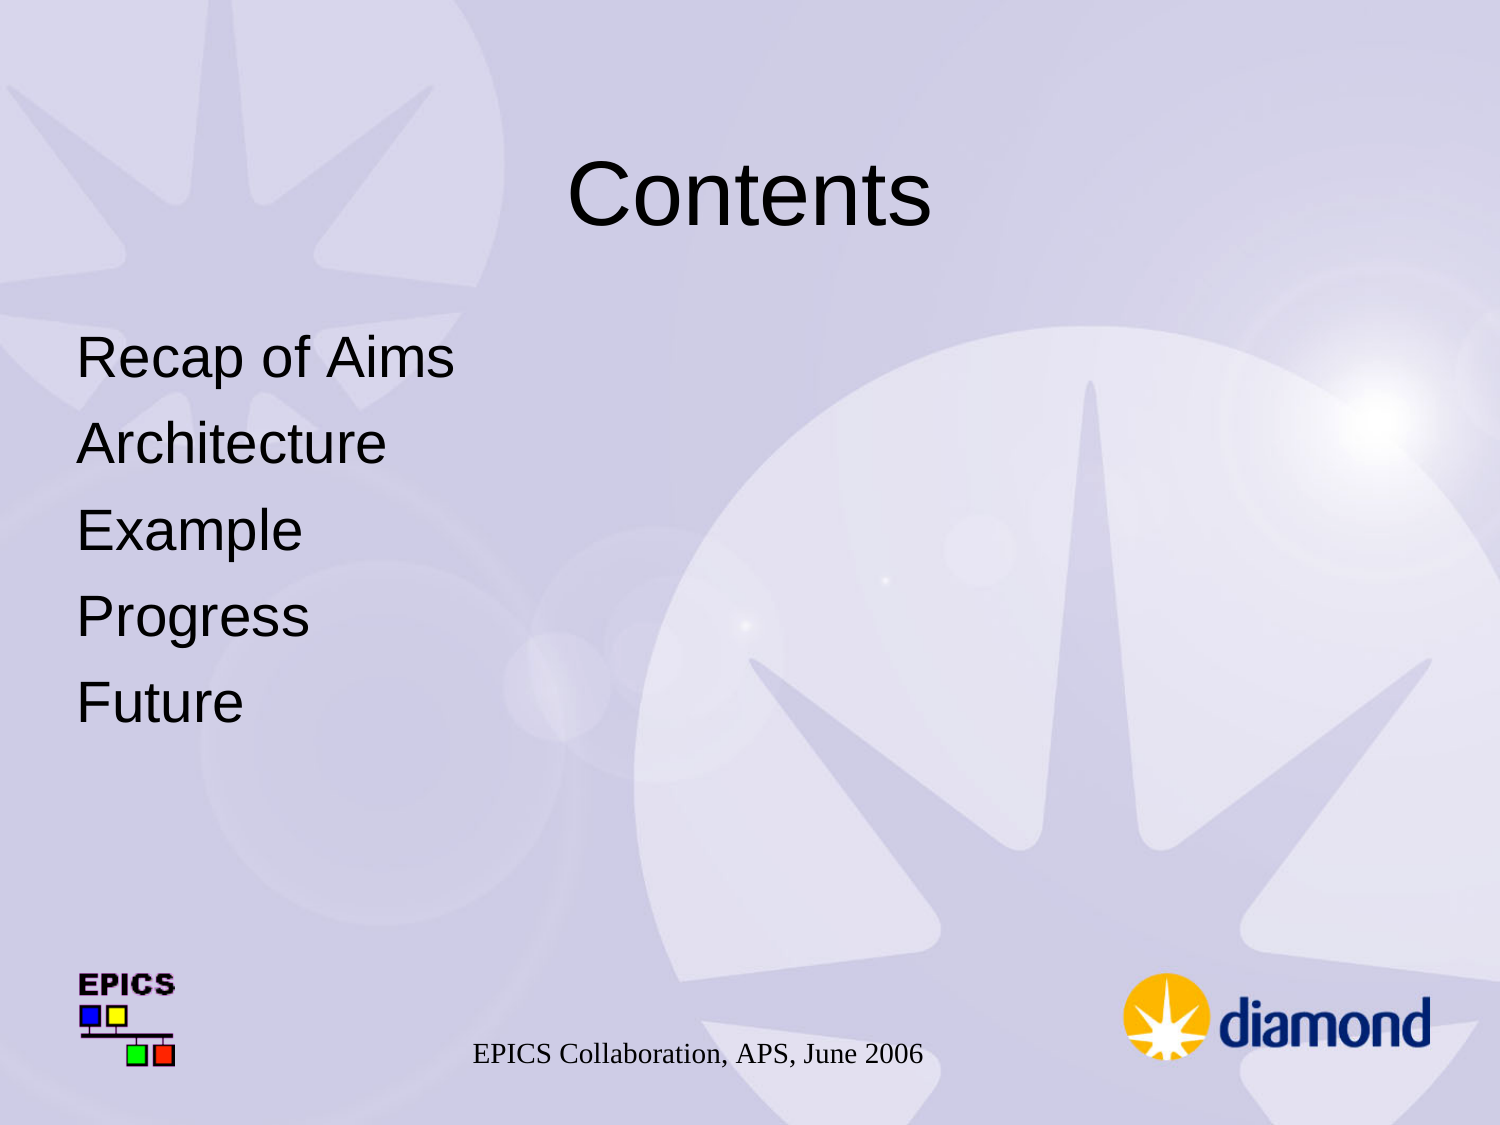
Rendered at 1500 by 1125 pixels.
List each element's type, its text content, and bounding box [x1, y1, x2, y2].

picture [78, 972, 175, 1070]
title Contents [76, 99, 1424, 288]
list Recap of Aims Architecture Example Progress Future [76, 324, 1424, 965]
